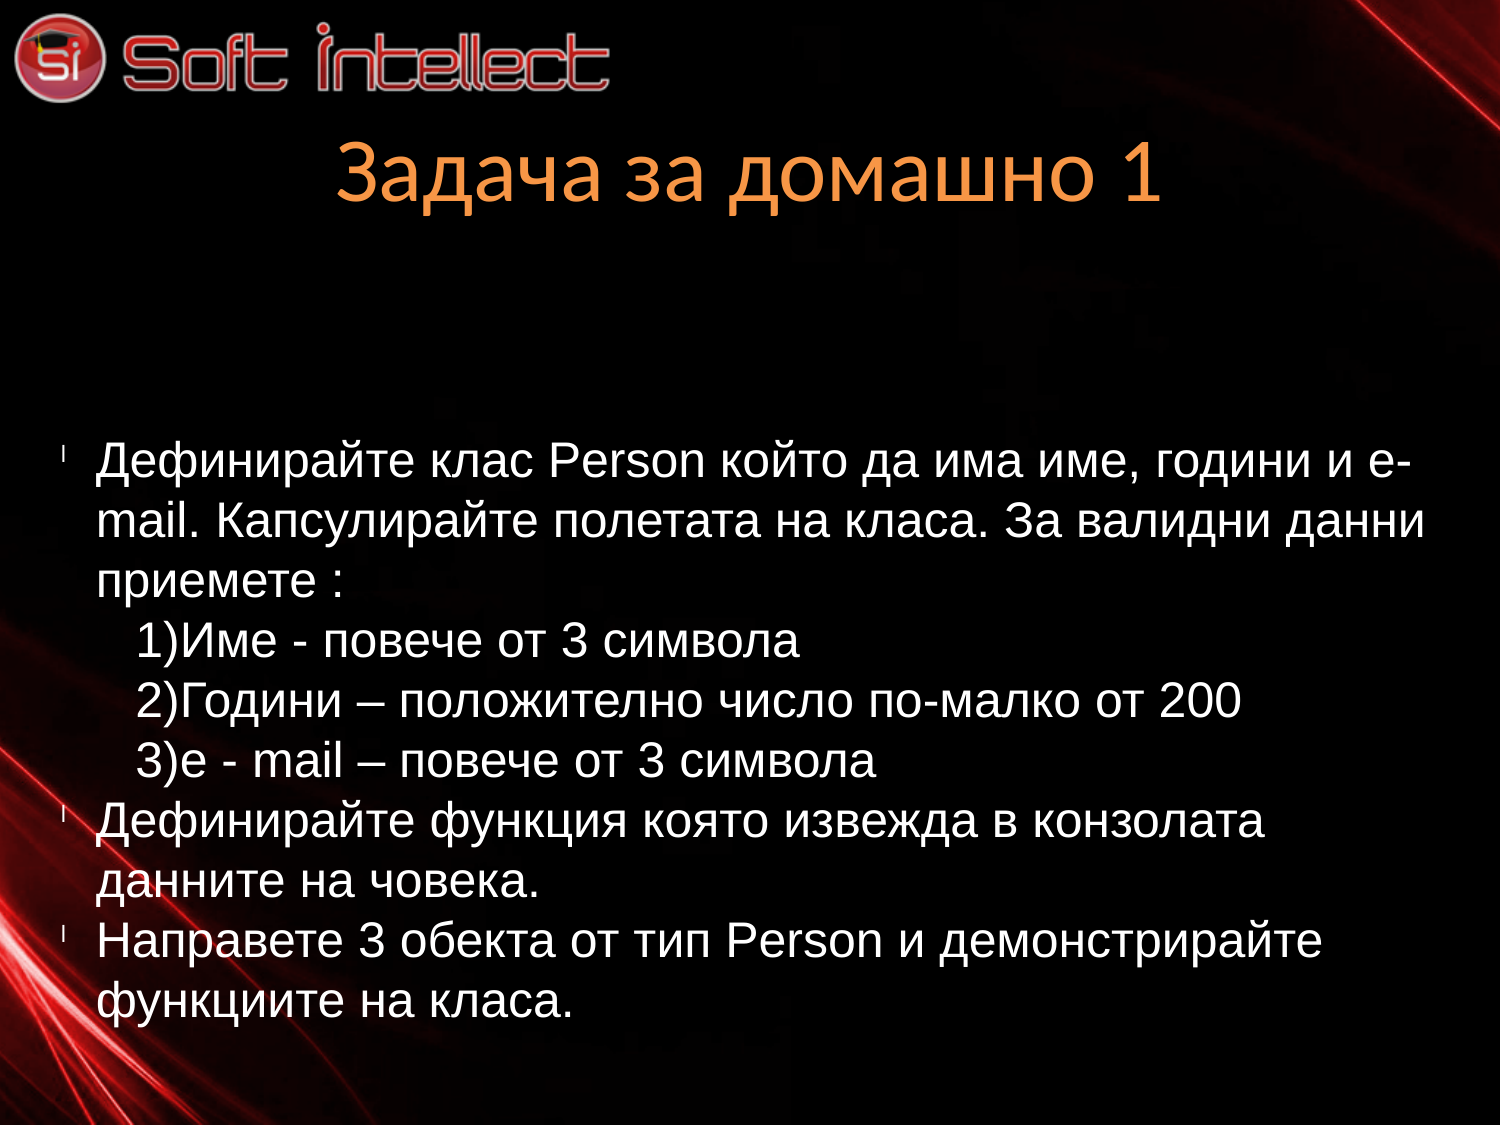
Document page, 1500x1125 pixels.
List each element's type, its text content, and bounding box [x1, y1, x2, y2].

text_box Дефинирайте клас Person който да има име, години и e-mail. Капсулирайте полетата на класа. За валидни данни приемете : Име - повече от 3 символа Години – положително число по-малко от 200 е - mail – повече от 3 символа Дефинирайте функция която извежда в конзолата данните на човека. Направете 3 обекта от тип Person и демонстрирайте функциите на класа. [45, 420, 1455, 660]
text_box Задача за домашно 1 [75, 71, 1425, 259]
picture [0, 0, 1500, 1125]
